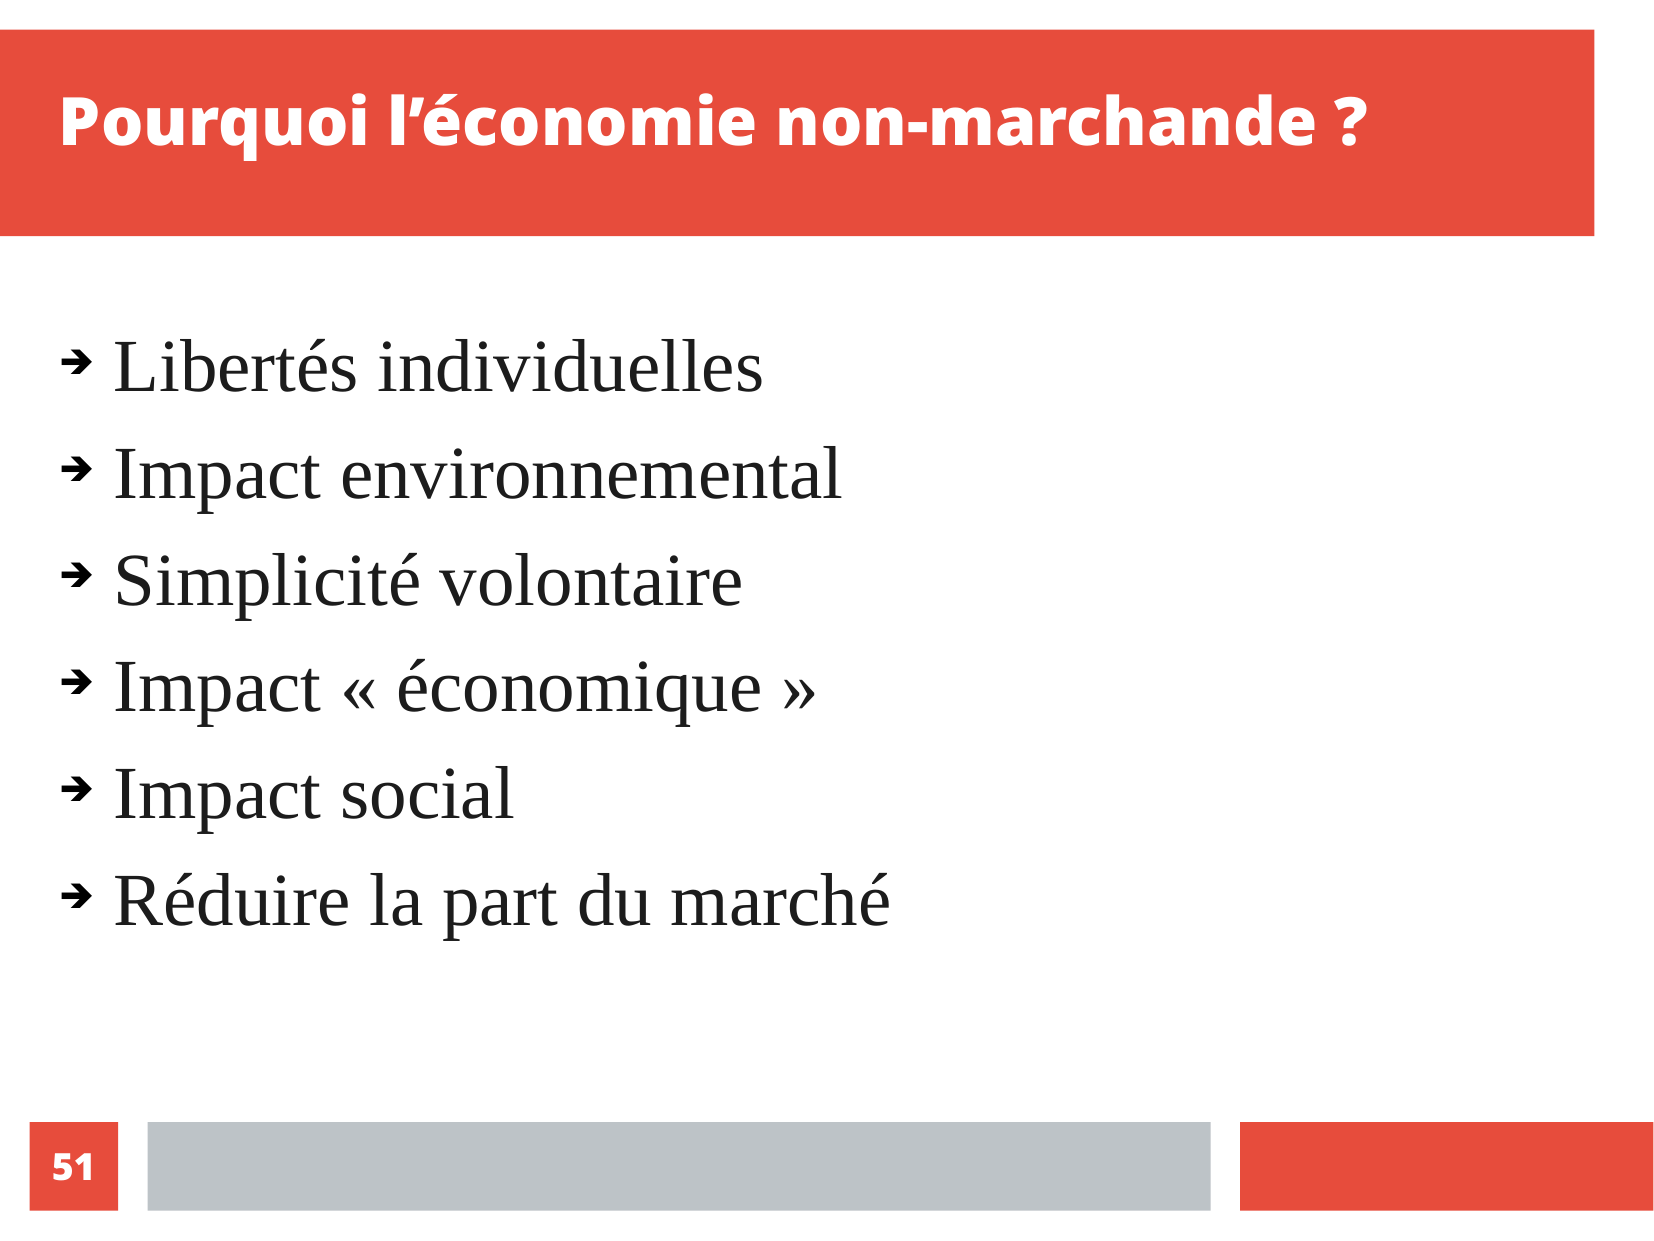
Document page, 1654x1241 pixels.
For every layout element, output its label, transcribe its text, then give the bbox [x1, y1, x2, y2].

list Libertés individuelles Impact environnemental Simplicité volontaire Impact « économique » Impact social Réduire la part du marché [59, 324, 1565, 1093]
title Pourquoi l’économie non-marchande ? [59, 59, 1595, 166]
